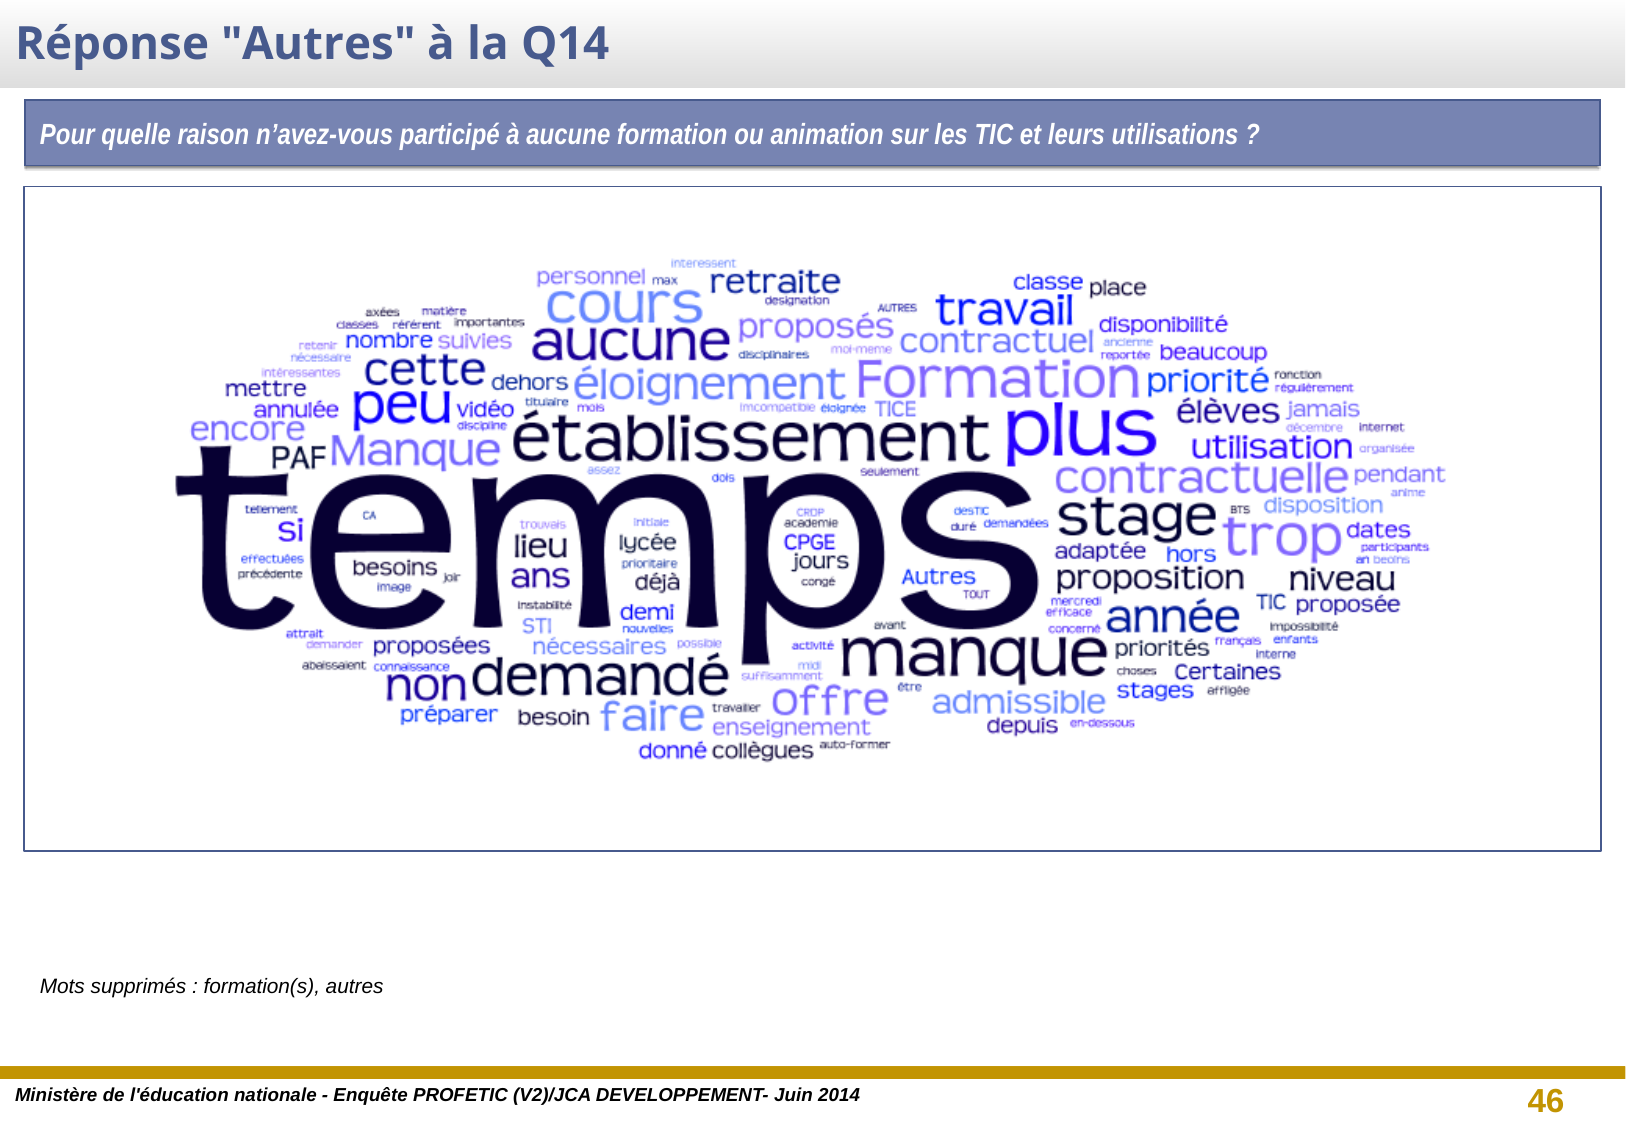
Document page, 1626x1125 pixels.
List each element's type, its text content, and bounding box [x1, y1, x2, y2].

text_box 46 [1512, 1071, 1625, 1125]
list Pour quelle raison n’avez-vous participé à aucune formation ou animation sur les TIC et leurs utilisations ? [24, 99, 1600, 166]
title Réponse "Autres" à la Q14 [0, 0, 1625, 88]
picture [24, 187, 1600, 850]
text_box Mots supprimés : formation(s), autres [24, 965, 403, 1006]
text_box Ministère de l'éducation nationale - Enquête PROFETIC (V2)/JCA DEVELOPPEMENT- Juin 2014 [0, 1074, 1501, 1125]
